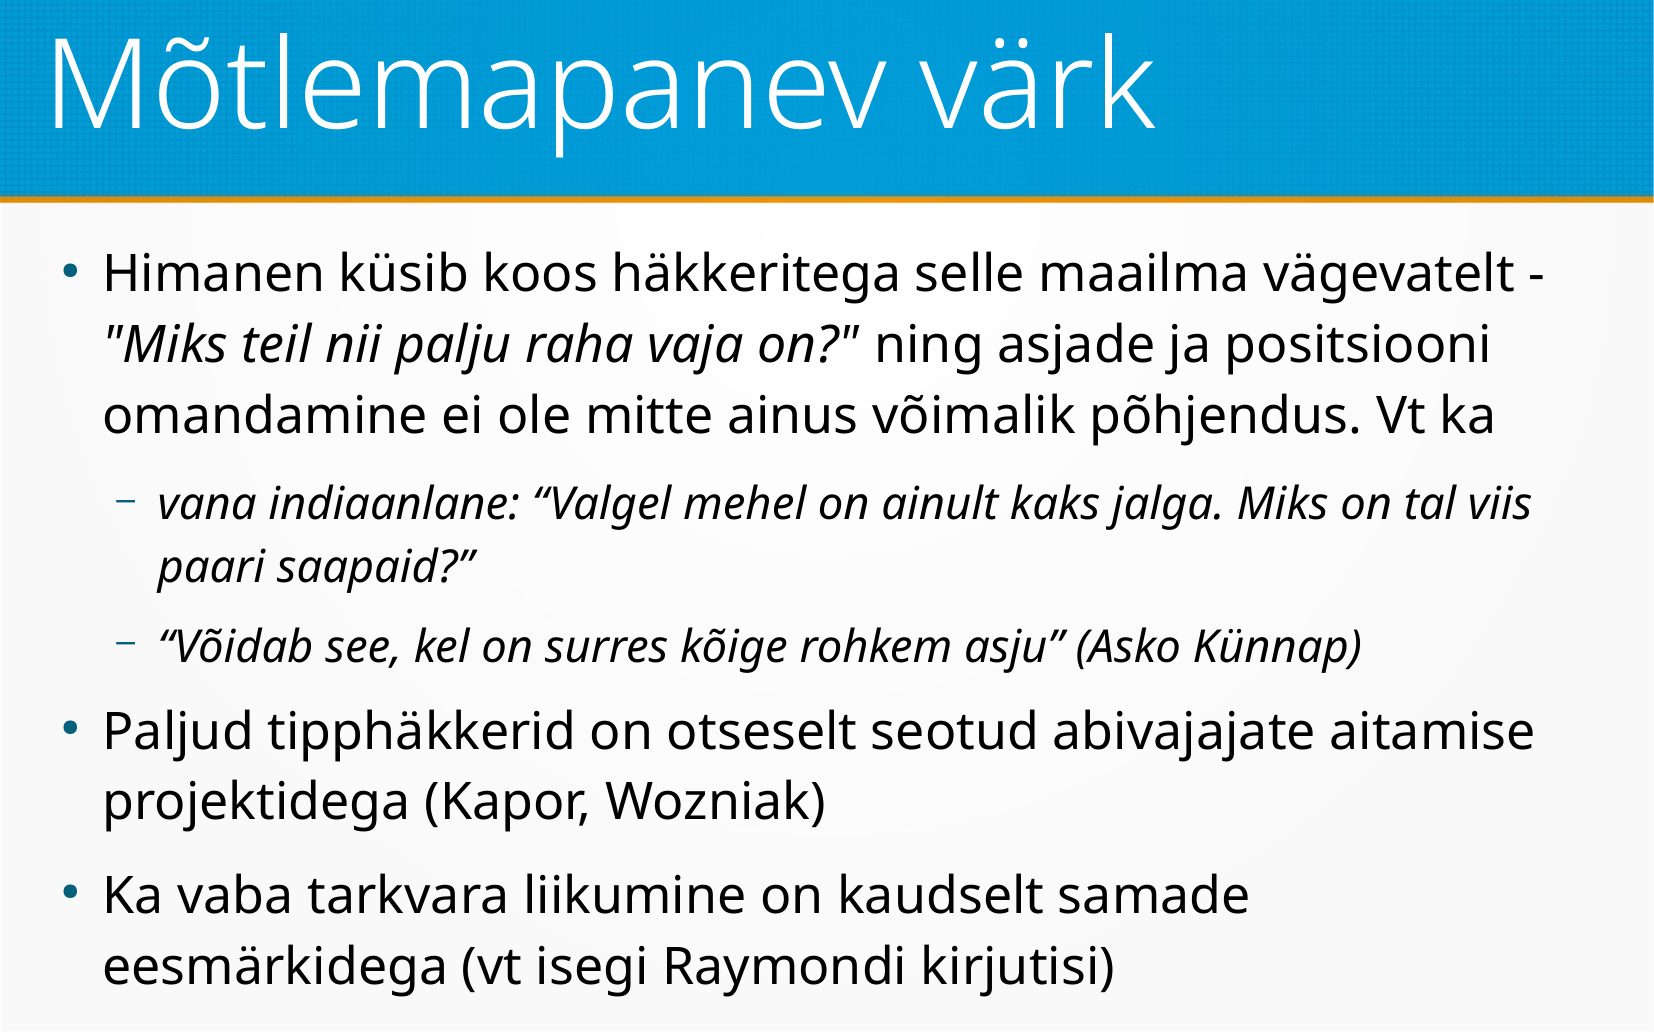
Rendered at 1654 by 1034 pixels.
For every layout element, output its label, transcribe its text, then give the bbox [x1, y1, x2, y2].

picture [0, 195, 1654, 1034]
list Himanen küsib koos häkkeritega selle maailma vägevatelt - "Miks teil nii palju raha vaja on?" ning asjade ja positsiooni omandamine ei ole mitte ainus võimalik põhjendus. Vt ka vana indiaanlane: “Valgel mehel on ainult kaks jalga. Miks on tal viis paari saapaid?” “Võidab see, kel on surres kõige rohkem asju” (Asko Künnap) Paljud tipphäkkerid on otseselt seotud abivajajate aitamise projektidega (Kapor, Wozniak) Ka vaba tarkvara liikumine on kaudselt samade eesmärkidega (vt isegi Raymondi kirjutisi) [47, 236, 1607, 1002]
title Mõtlemapanev värk [43, 0, 1619, 166]
